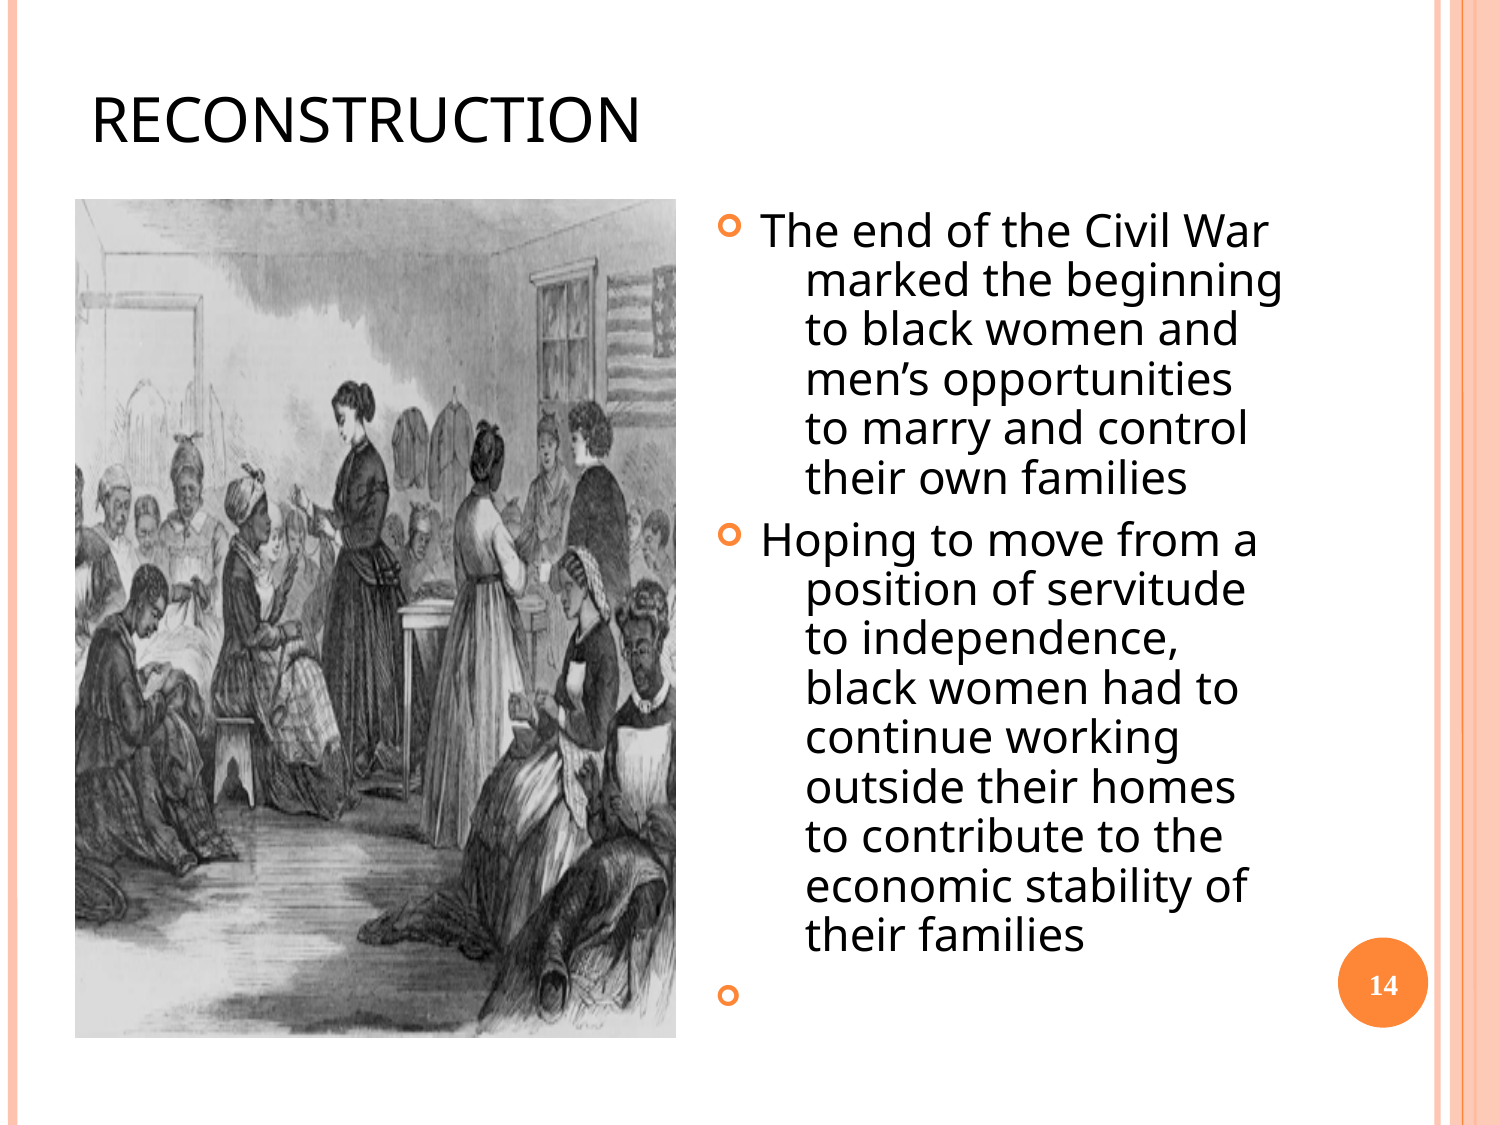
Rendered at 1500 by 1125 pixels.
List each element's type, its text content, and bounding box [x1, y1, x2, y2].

title Reconstruction [75, 45, 1300, 163]
picture [75, 200, 676, 1038]
list The end of the Civil War marked the beginning to black women and men’s opportunities to marry and control their own families Hoping to move from a position of servitude to independence, black women had to continue working outside their homes to contribute to the economic stability of their families [700, 200, 1301, 1013]
text_box [1333, 940, 1434, 1027]
